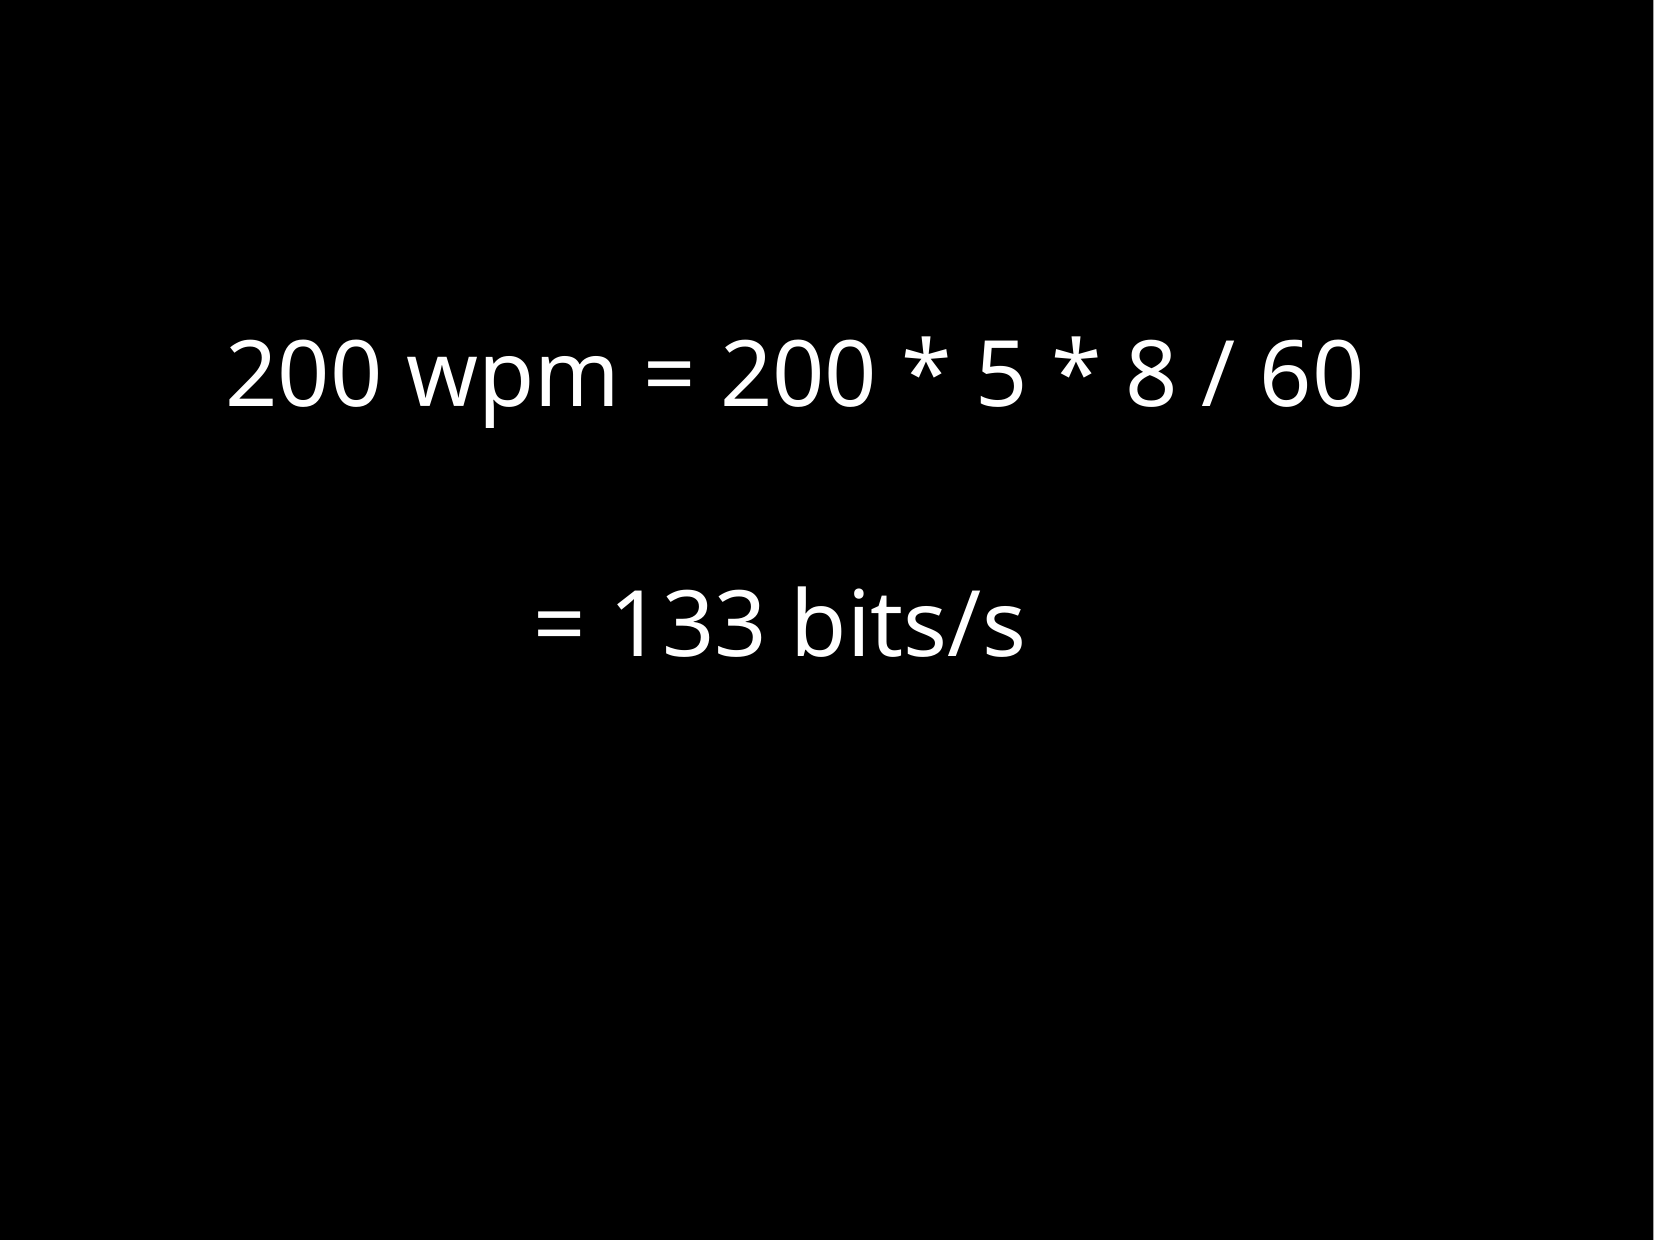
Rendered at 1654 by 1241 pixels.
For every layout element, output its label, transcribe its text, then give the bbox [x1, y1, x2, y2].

title 200 wpm = 200 * 5 * 8 / 60 = 133 bits/s [82, 357, 1571, 634]
